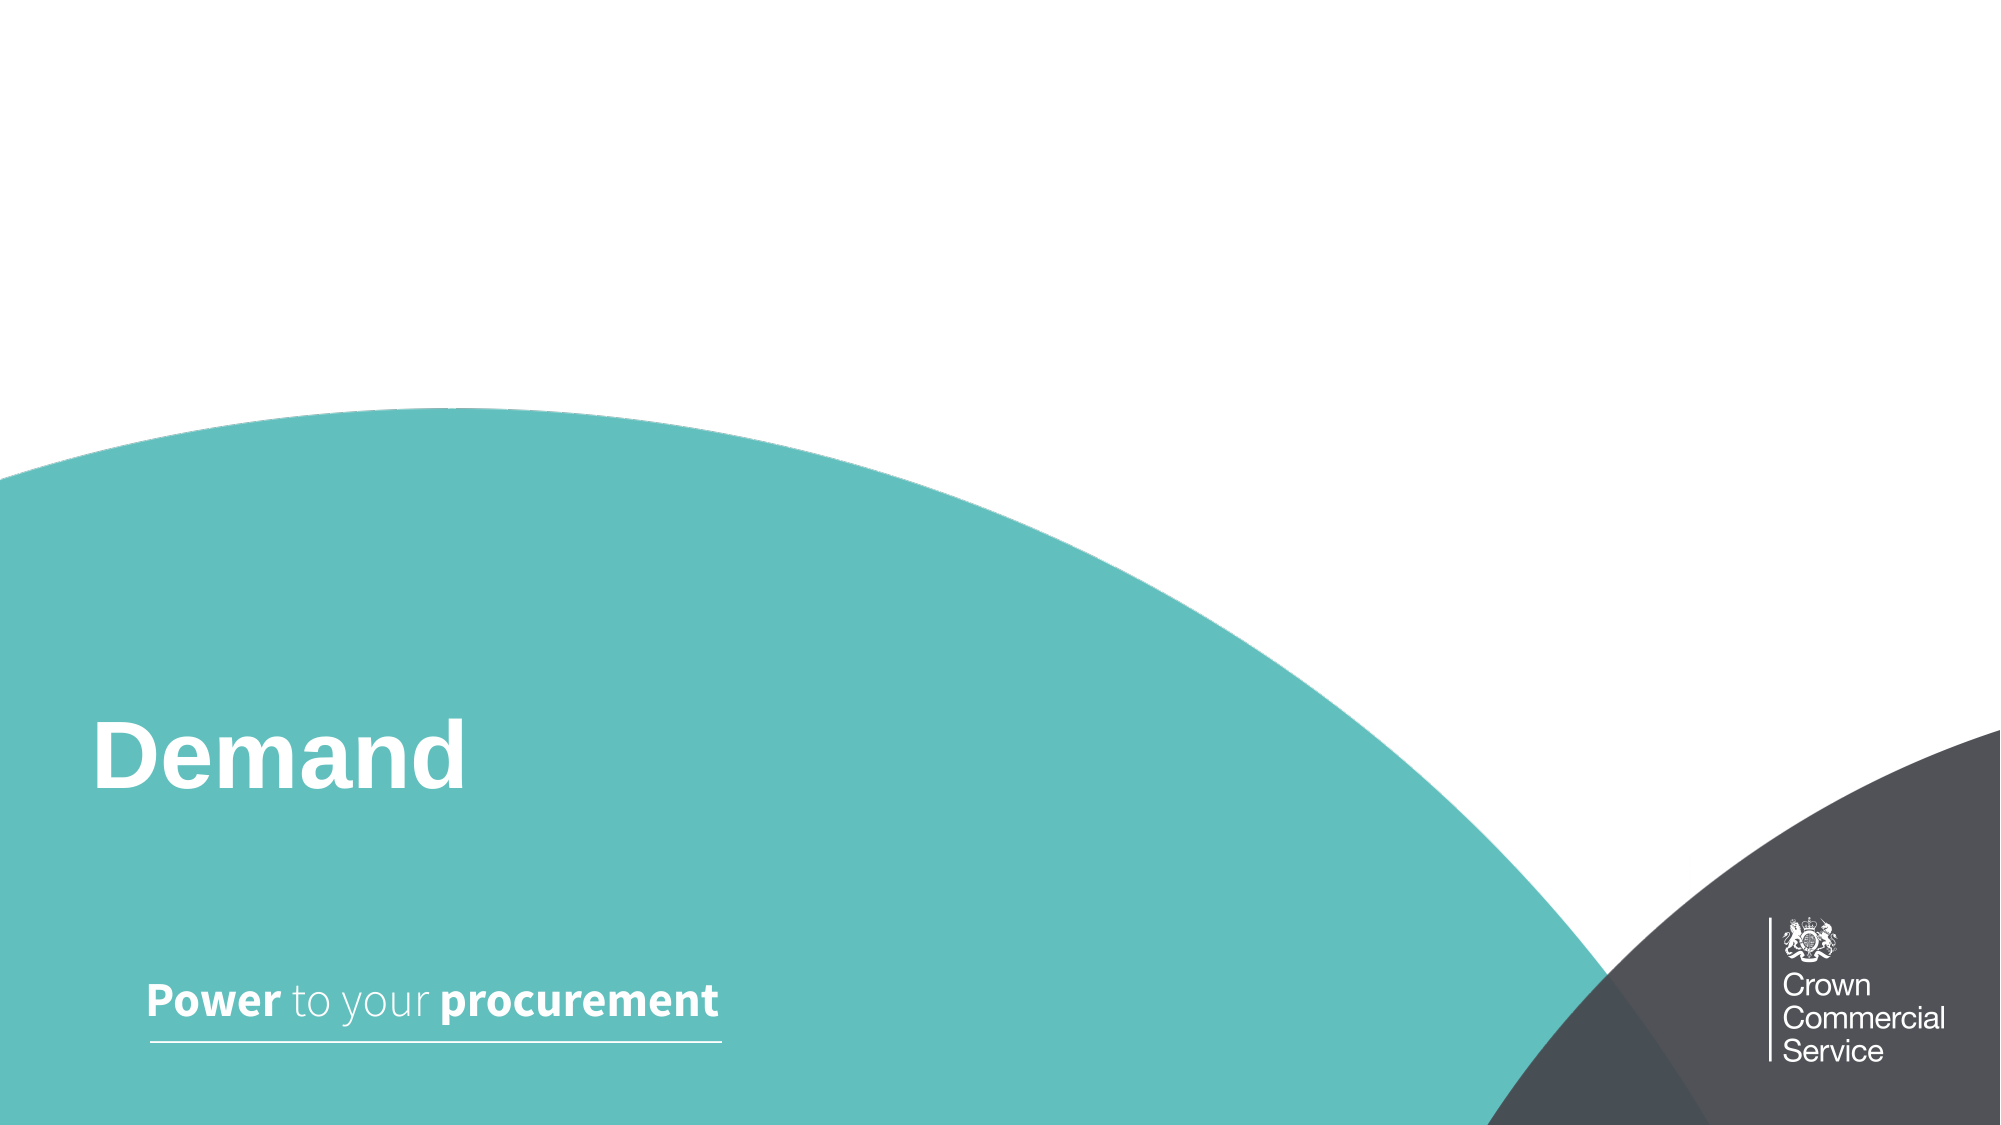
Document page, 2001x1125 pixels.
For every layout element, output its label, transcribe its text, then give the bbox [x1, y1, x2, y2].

text_box Demand [76, 684, 1336, 817]
